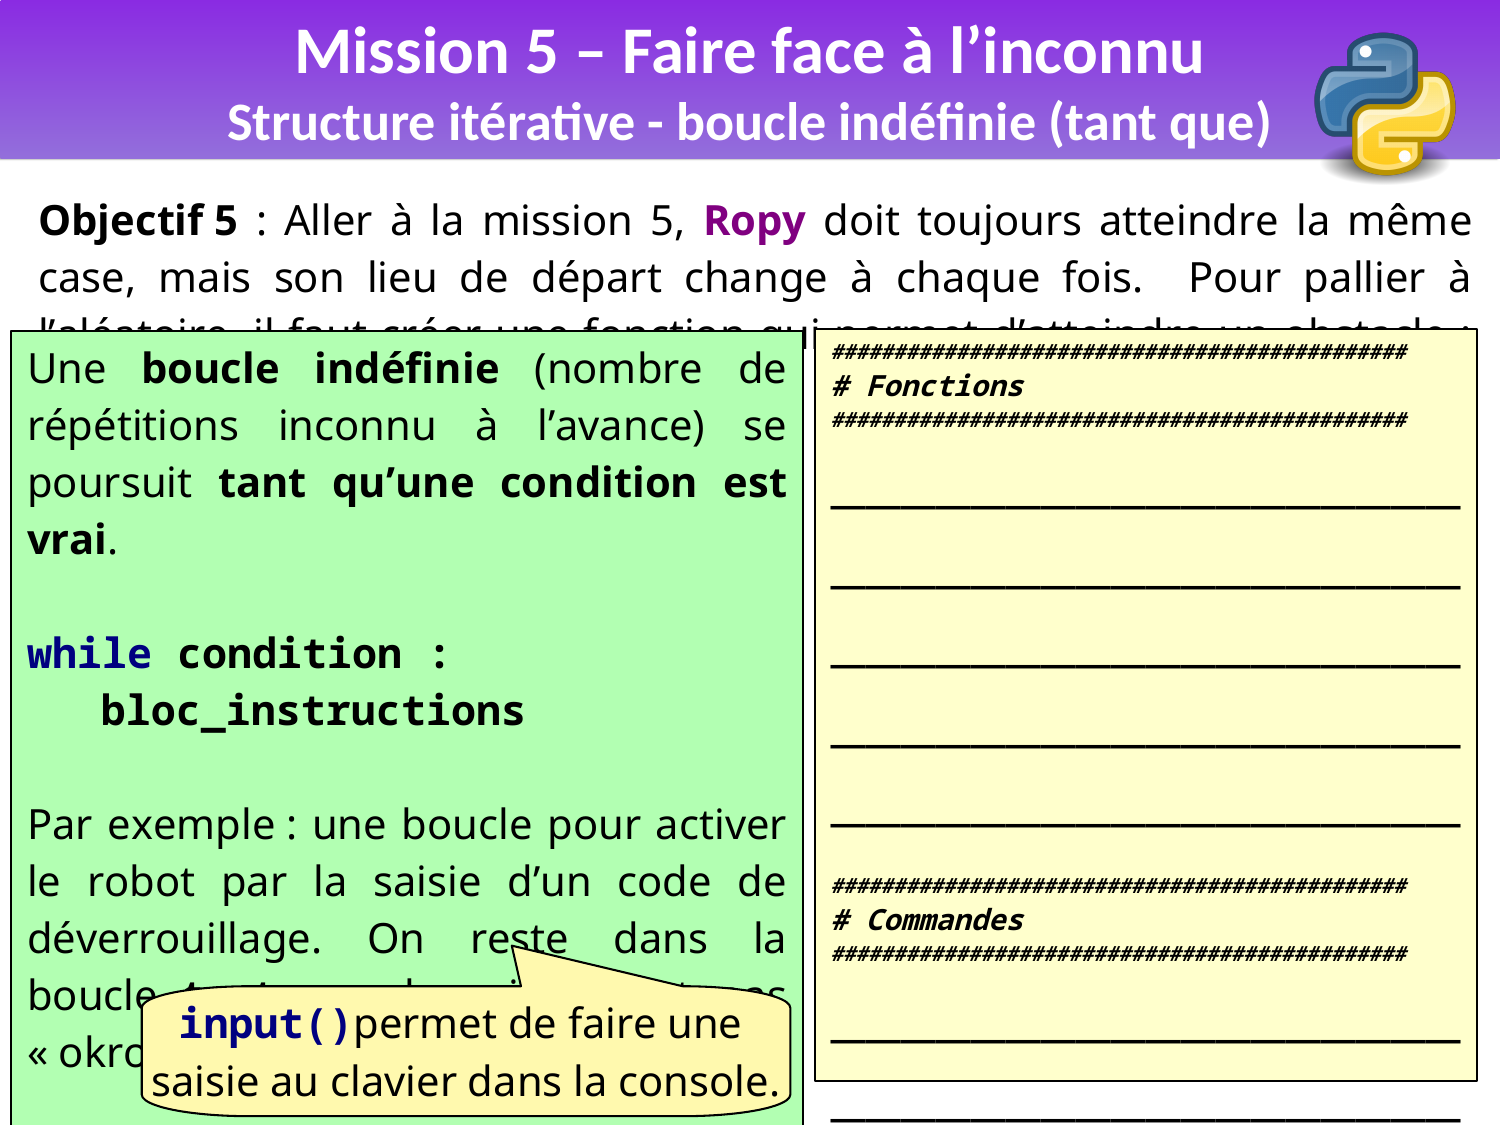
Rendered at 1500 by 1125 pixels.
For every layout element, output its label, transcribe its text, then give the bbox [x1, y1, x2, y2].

text_box Objectif 5 : Aller à la mission 5, Ropy doit toujours atteindre la même case, mais son lieu de départ change à chaque fois. Pour pallier à l’aléatoire, il faut créer une fonction qui permet d’atteindre un obstacle : mrp_avancer_mur(). [23, 183, 1488, 324]
text_box Mission 5 – Faire face à l’inconnu Structure itérative - boucle indéfinie (tant que) [0, 0, 1500, 159]
text_box input()permet de faire une saisie au clavier dans la console. [141, 945, 791, 1117]
picture [1305, 29, 1465, 183]
text_box Une boucle indéfinie (nombre de répétitions inconnu à l’avance) se poursuit tant qu’une condition est vrai. while condition : bloc_instructions Par exemple : une boucle pour activer le robot par la saisie d’un code de déverrouillage. On reste dans la boucle tant que la saisie n’est pas « okropy ». saisie="" while saisie!="okropy" : saisie = input() [11, 330, 804, 974]
text_box ############################################## # Fonctions ############################################## ____________________________________ ____________________________________ ____________________________________ ____________________________________ ____________________________________ ############################################## # Commandes ############################################## ____________________________________ ____________________________________ ____________________________________ ____________________________________ [814, 329, 1477, 1081]
